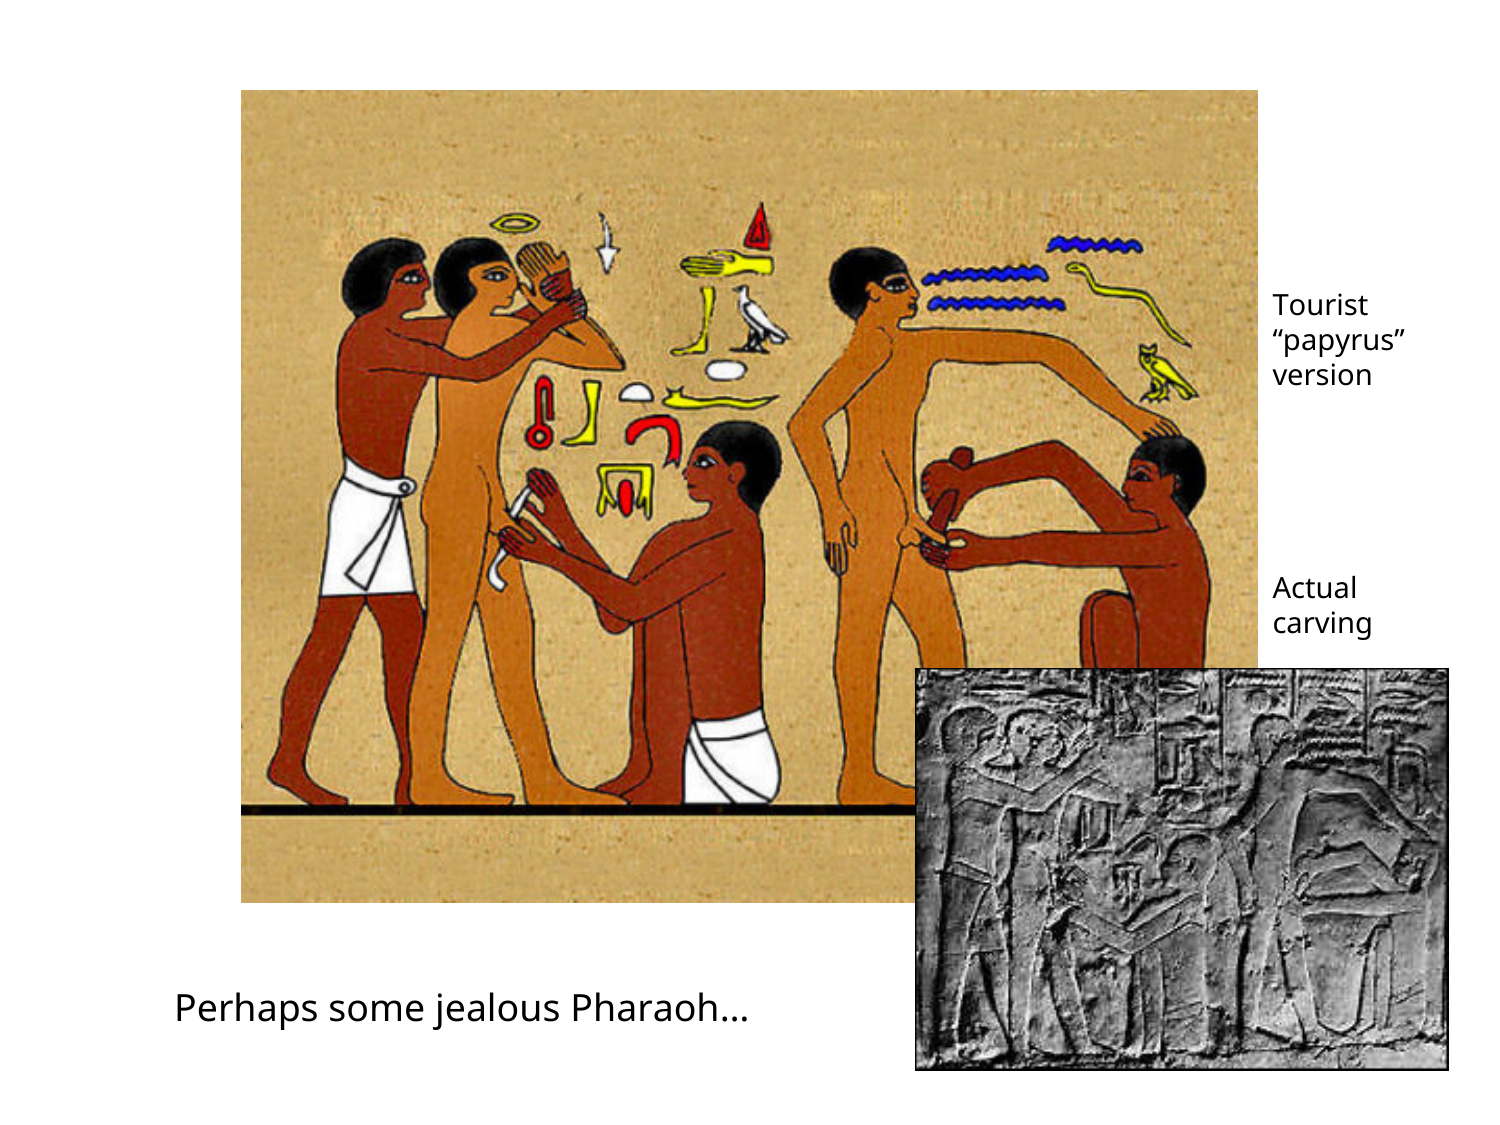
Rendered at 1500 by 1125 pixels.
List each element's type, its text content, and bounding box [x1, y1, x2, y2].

text_box Tourist “papyrus” version Actual carving [1257, 278, 1459, 647]
text_box Perhaps some jealous Pharaoh… [159, 976, 915, 1037]
picture [241, 90, 1449, 1071]
